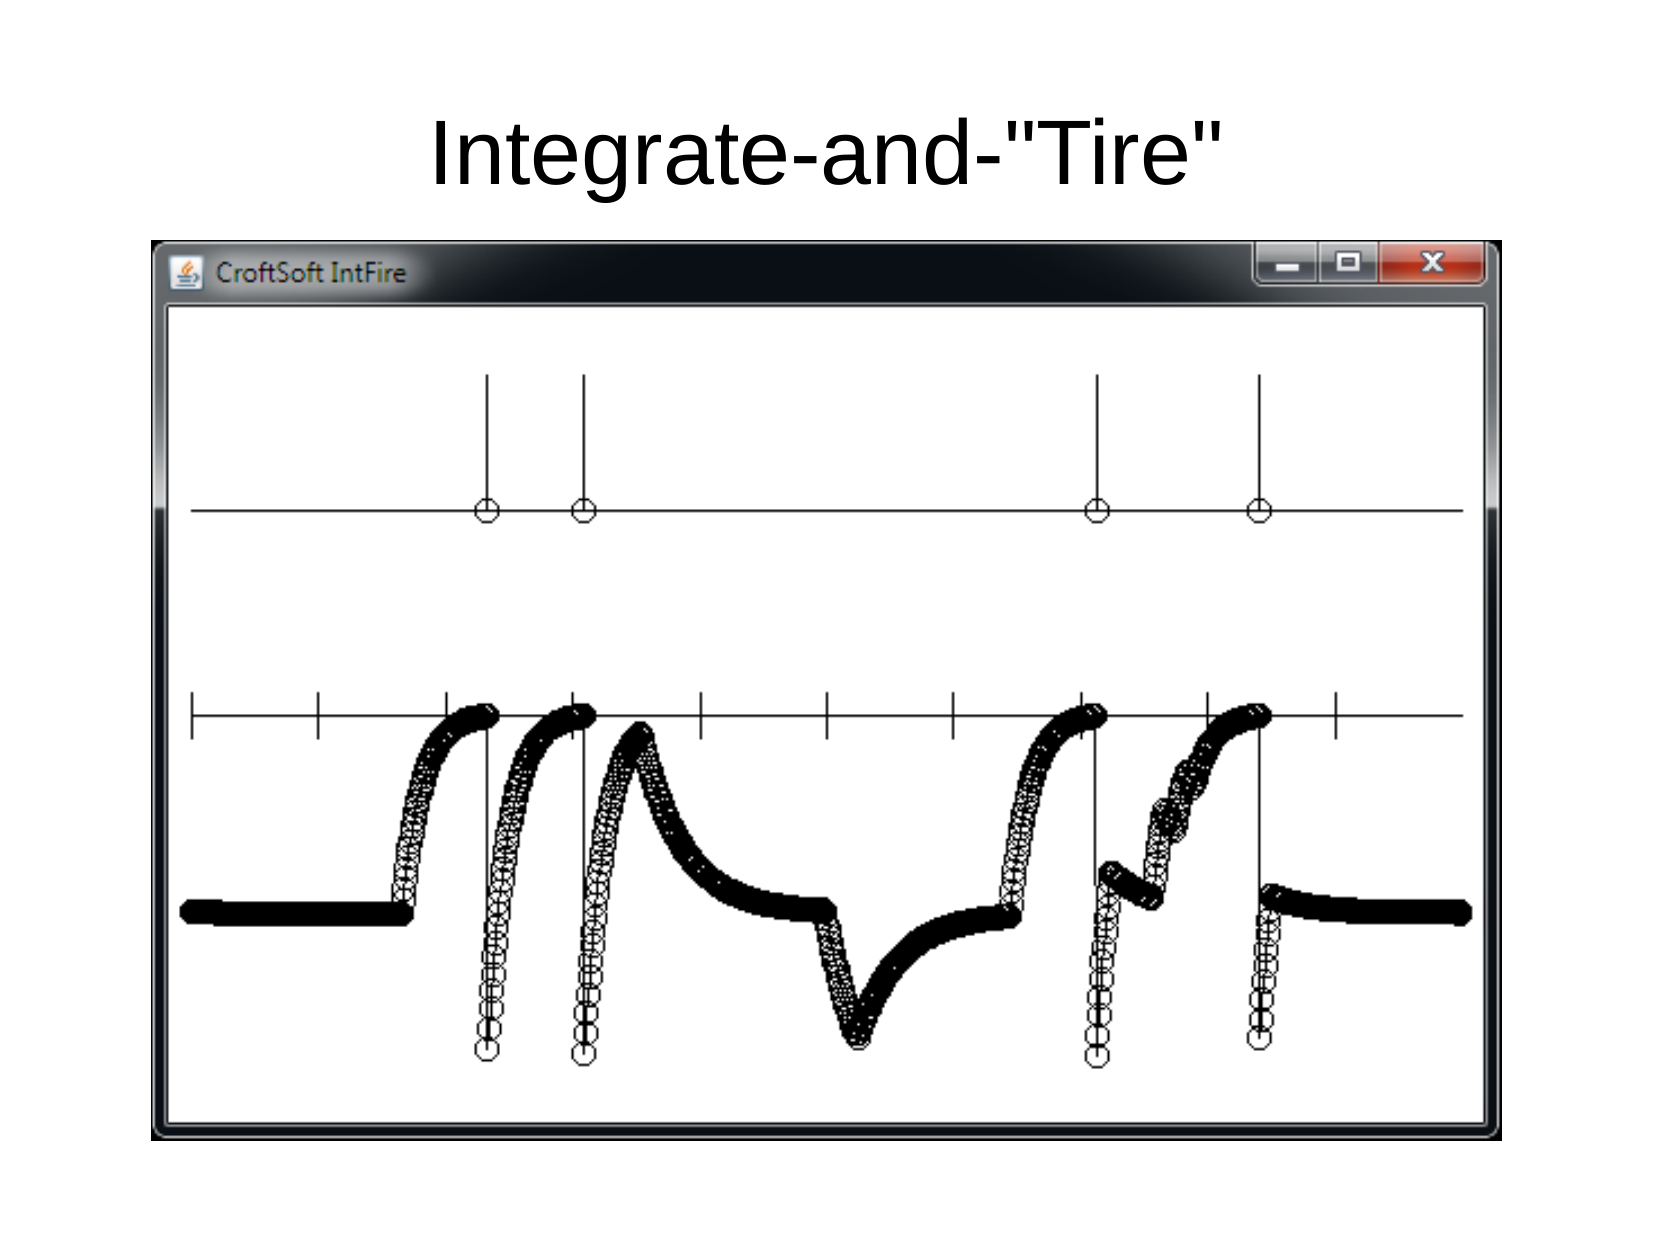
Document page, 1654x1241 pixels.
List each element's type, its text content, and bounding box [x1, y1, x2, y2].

picture [151, 240, 1502, 1141]
title Integrate-and-"Tire" [82, 49, 1571, 257]
